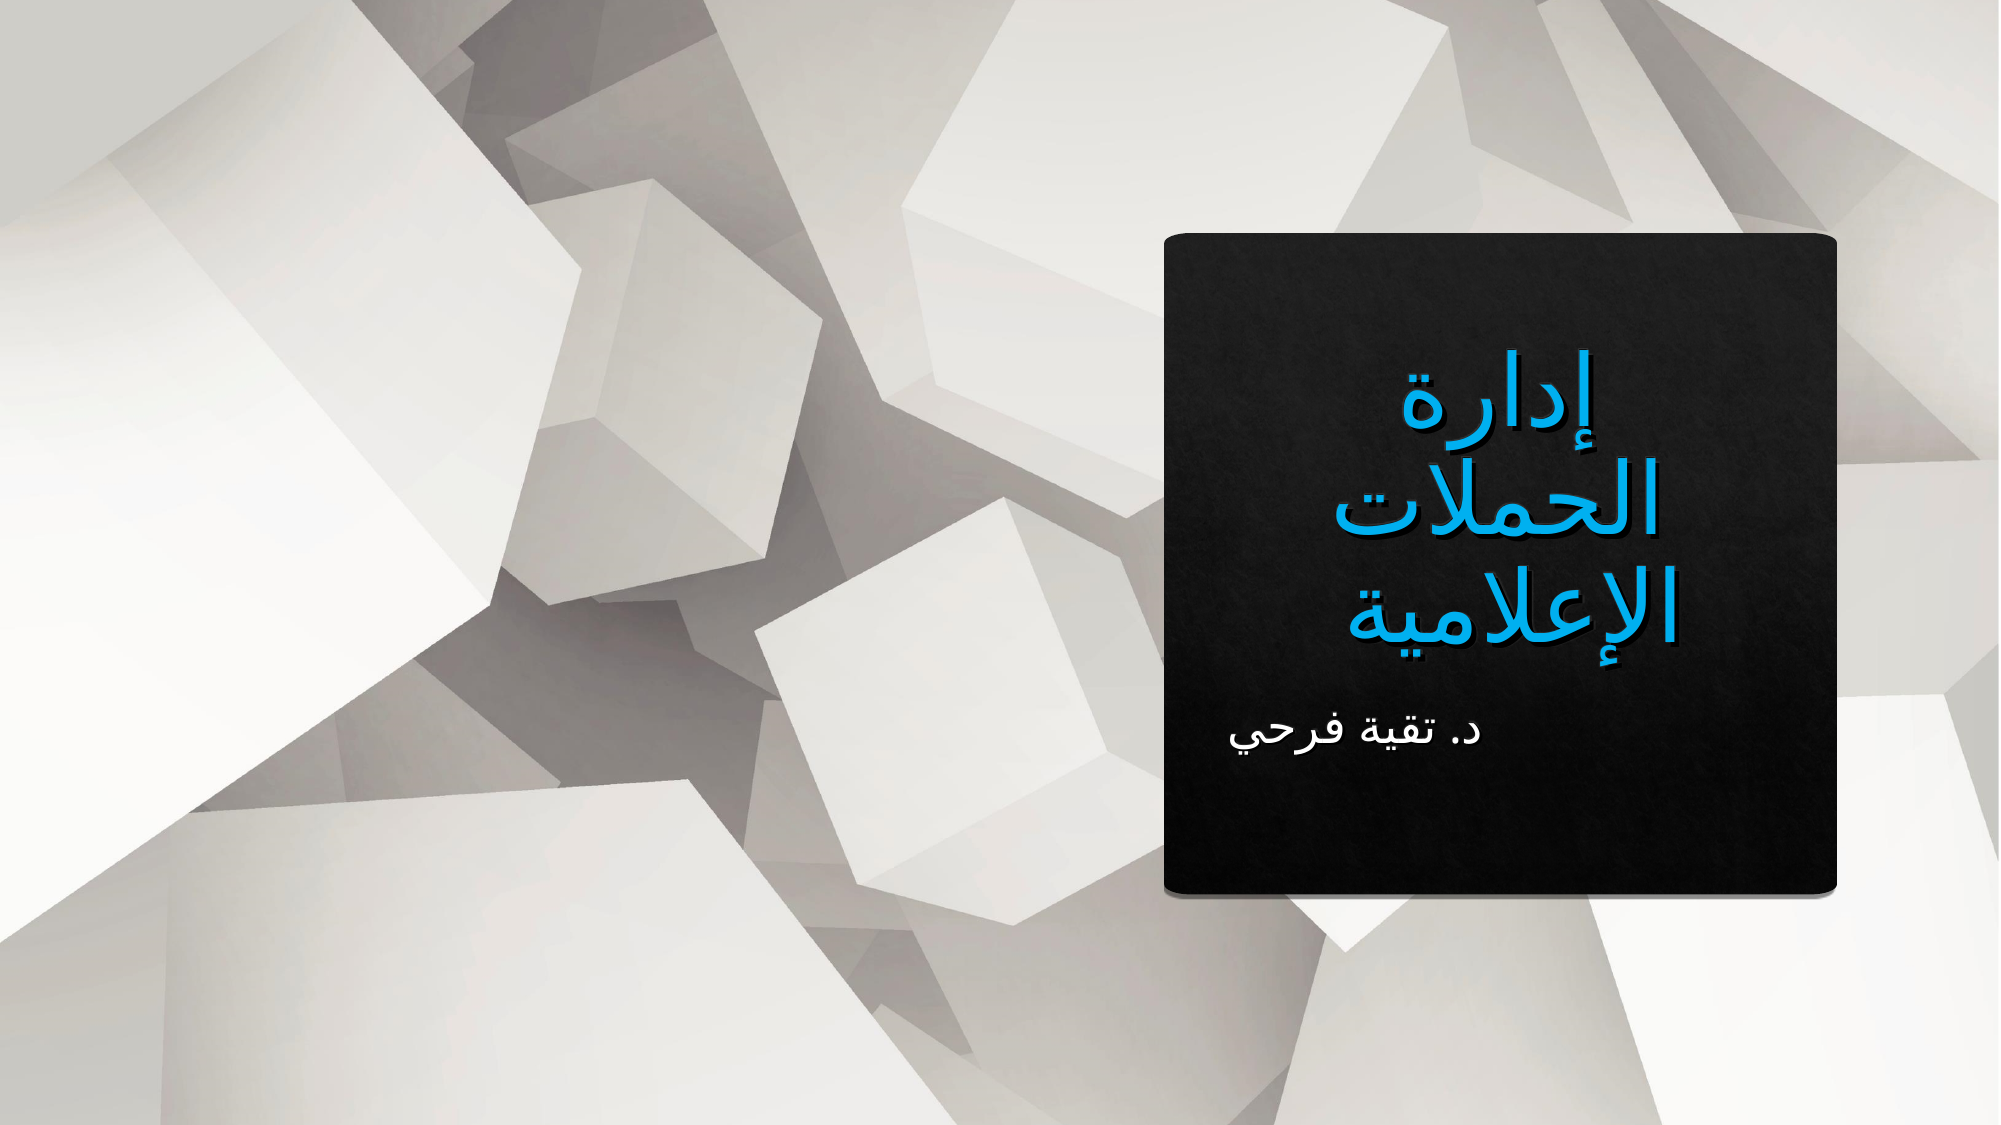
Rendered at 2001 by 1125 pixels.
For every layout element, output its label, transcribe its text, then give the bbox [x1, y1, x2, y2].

title إدارة الحملات الإعلامية [1212, 274, 1784, 672]
subtitle د. تقية فرحي [1212, 682, 1784, 851]
picture [0, 0, 2000, 1125]
text_box [1164, 233, 1837, 895]
